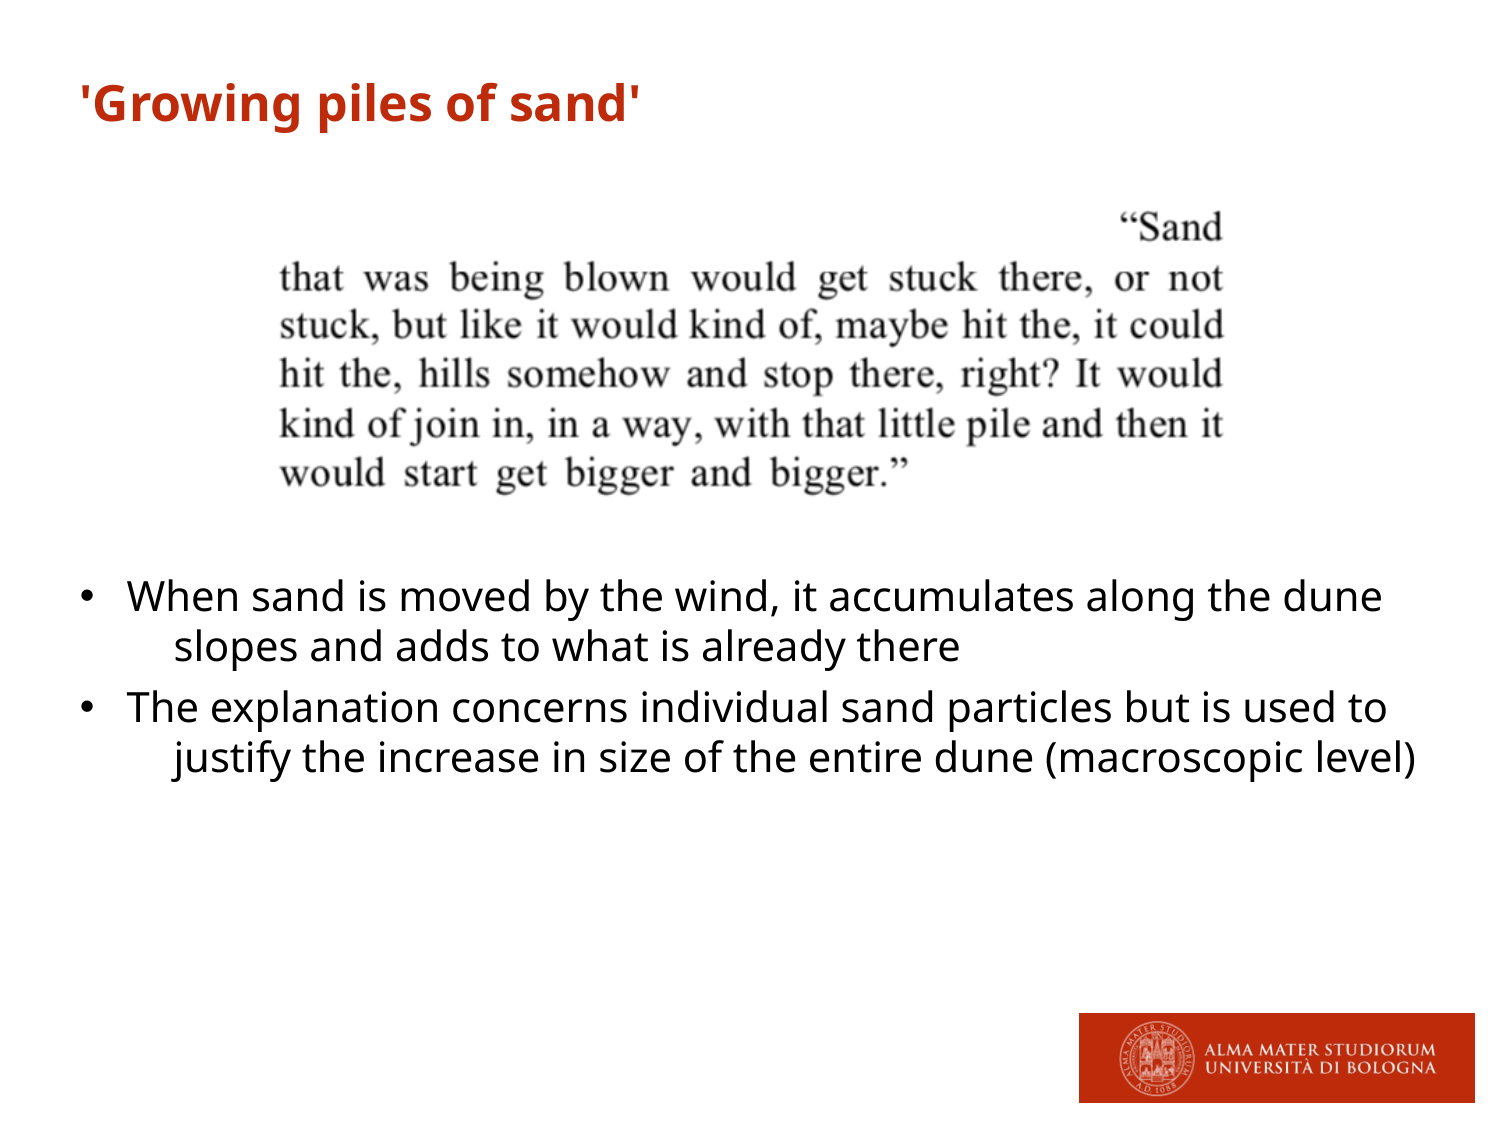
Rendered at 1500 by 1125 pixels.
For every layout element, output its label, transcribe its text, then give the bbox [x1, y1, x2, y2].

list 'Growing piles of sand' [64, 78, 1447, 185]
list When sand is moved by the wind, it accumulates along the dune slopes and adds to what is already there The explanation concerns individual sand particles but is used to justify the increase in size of the entire dune (macroscopic level) [64, 562, 1447, 988]
picture [262, 202, 1250, 502]
